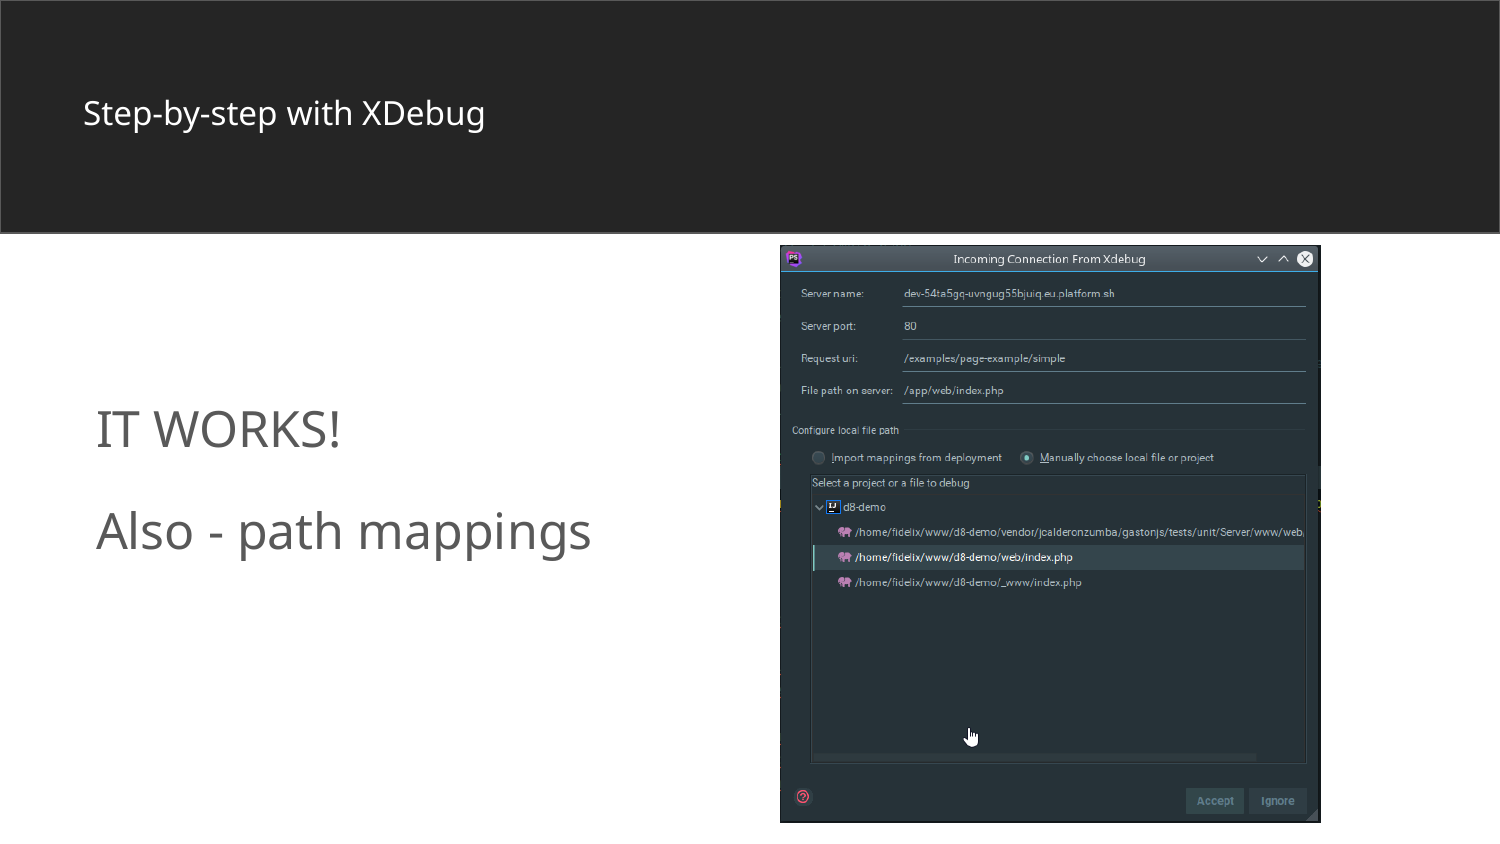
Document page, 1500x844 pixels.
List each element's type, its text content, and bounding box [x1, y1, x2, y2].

list IT WORKS! Also - path mappings [81, 373, 711, 647]
picture [780, 245, 1321, 823]
text_box [0, 0, 1500, 234]
title Step-by-step with XDebug [68, 56, 1307, 185]
